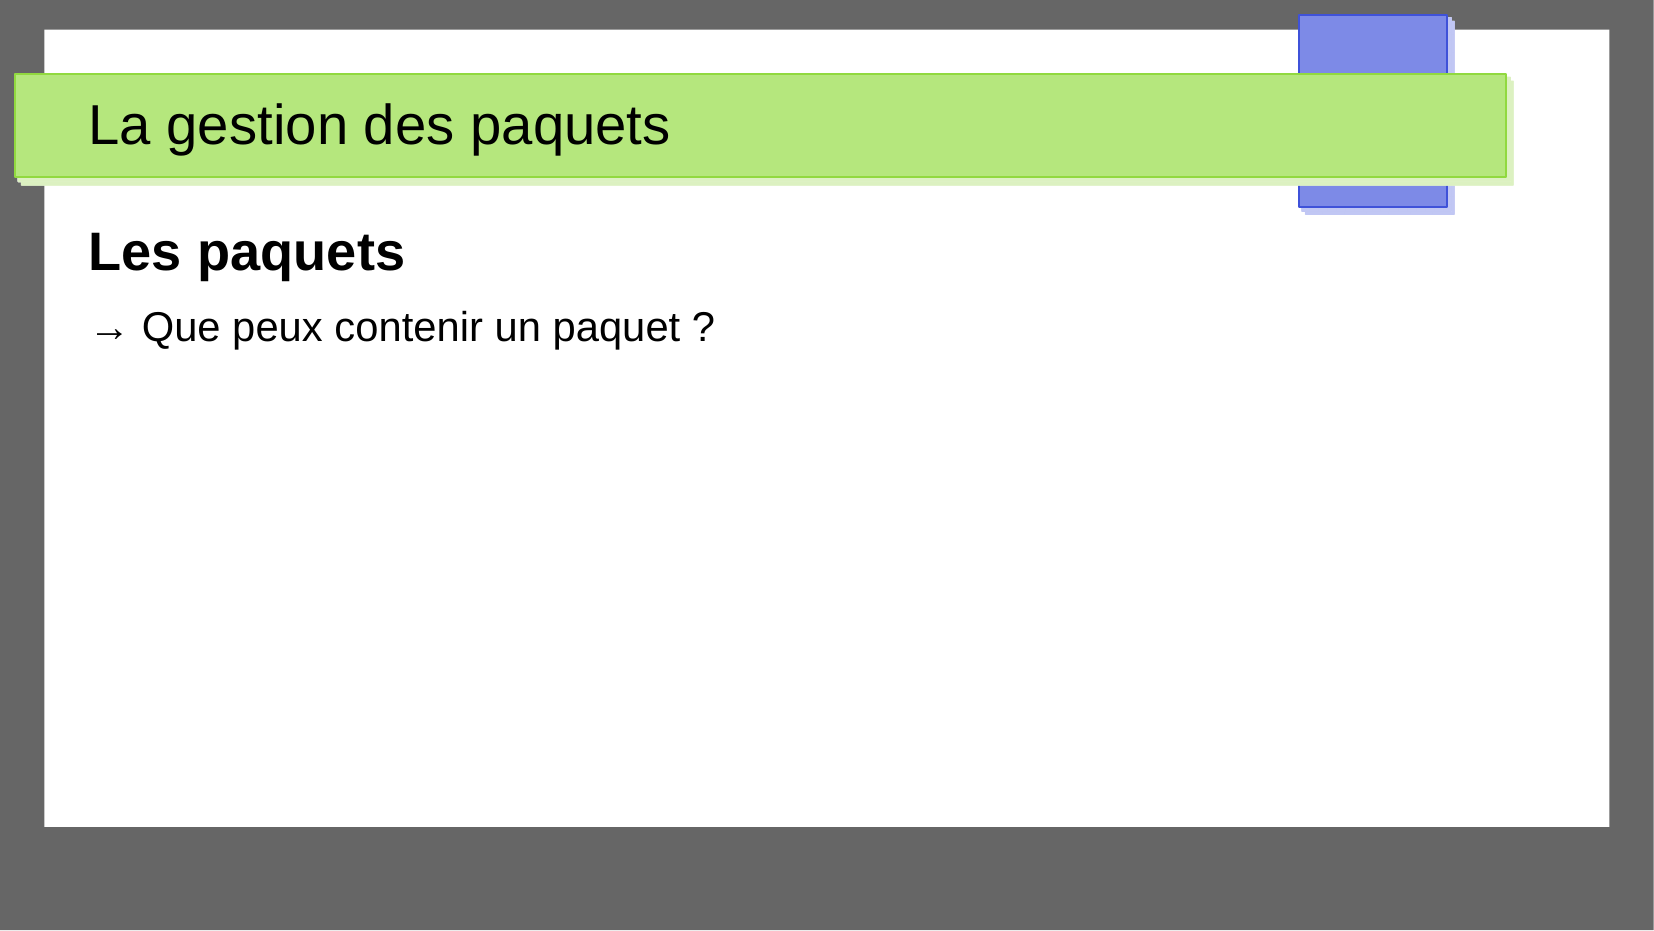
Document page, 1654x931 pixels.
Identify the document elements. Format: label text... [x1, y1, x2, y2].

list Les paquets → Que peux contenir un paquet ? [88, 221, 1565, 813]
title La gestion des paquets [88, 73, 1506, 178]
